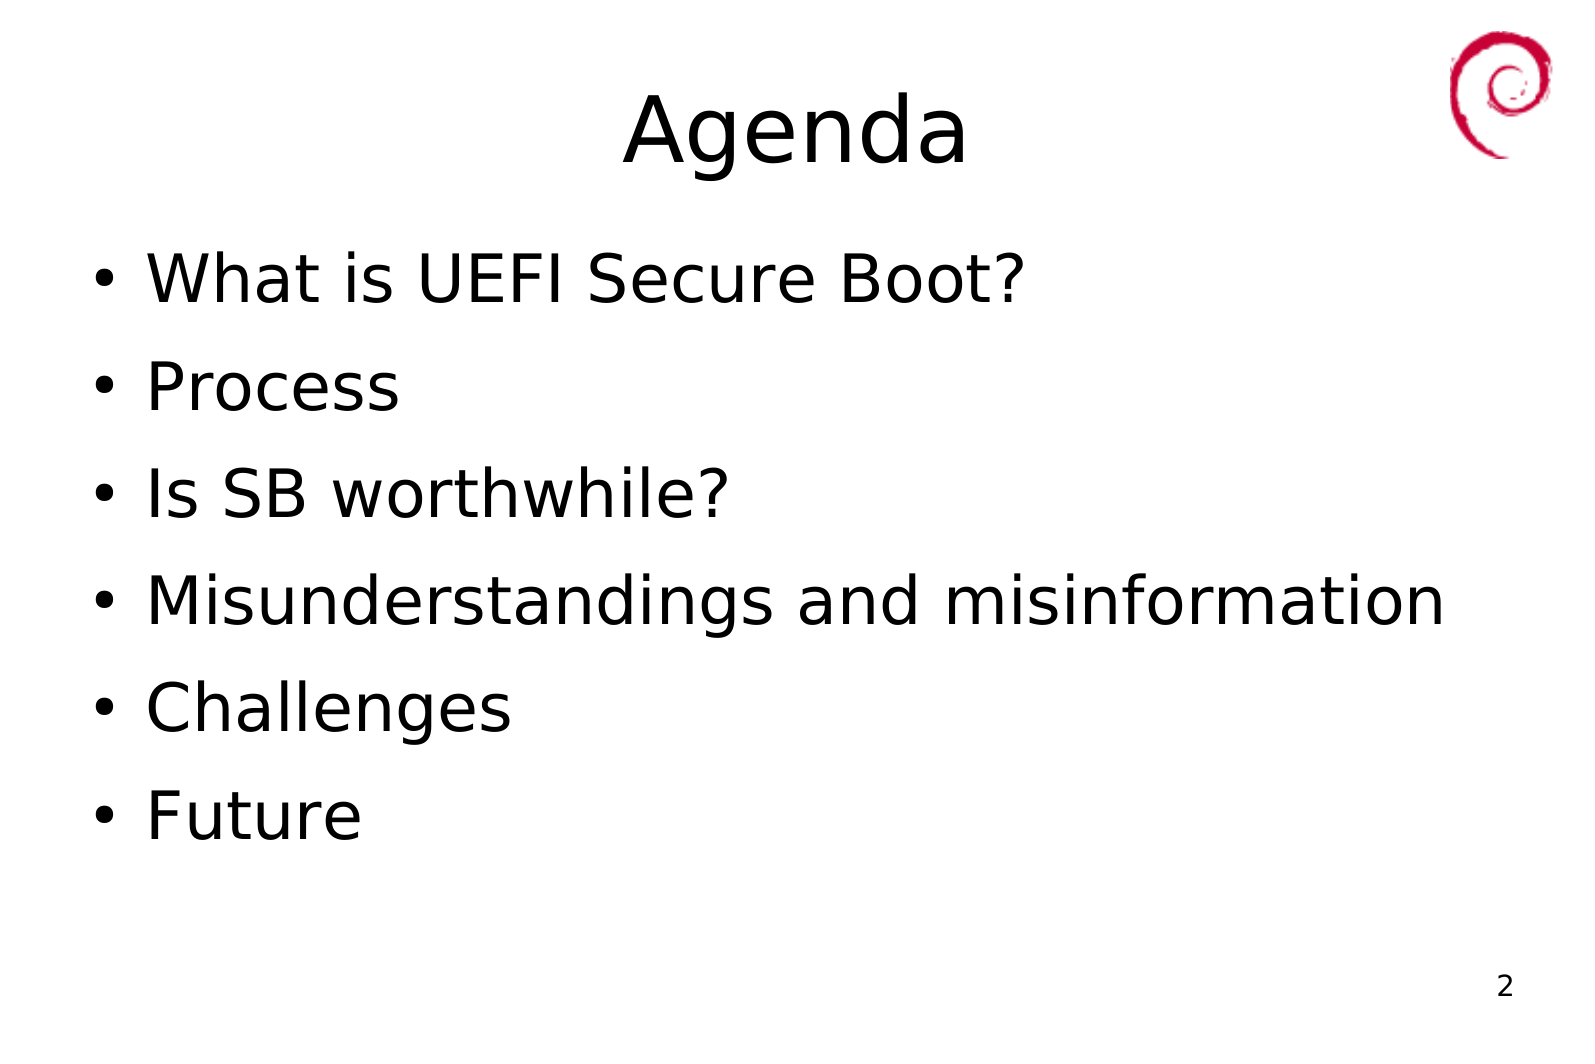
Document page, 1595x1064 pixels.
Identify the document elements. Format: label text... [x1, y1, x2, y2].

title Agenda [79, 42, 1515, 220]
list What is UEFI Secure Boot? Process Is SB worthwhile? Misunderstandings and misinformation Challenges Future [75, 240, 1510, 1064]
picture [1450, 31, 1555, 159]
